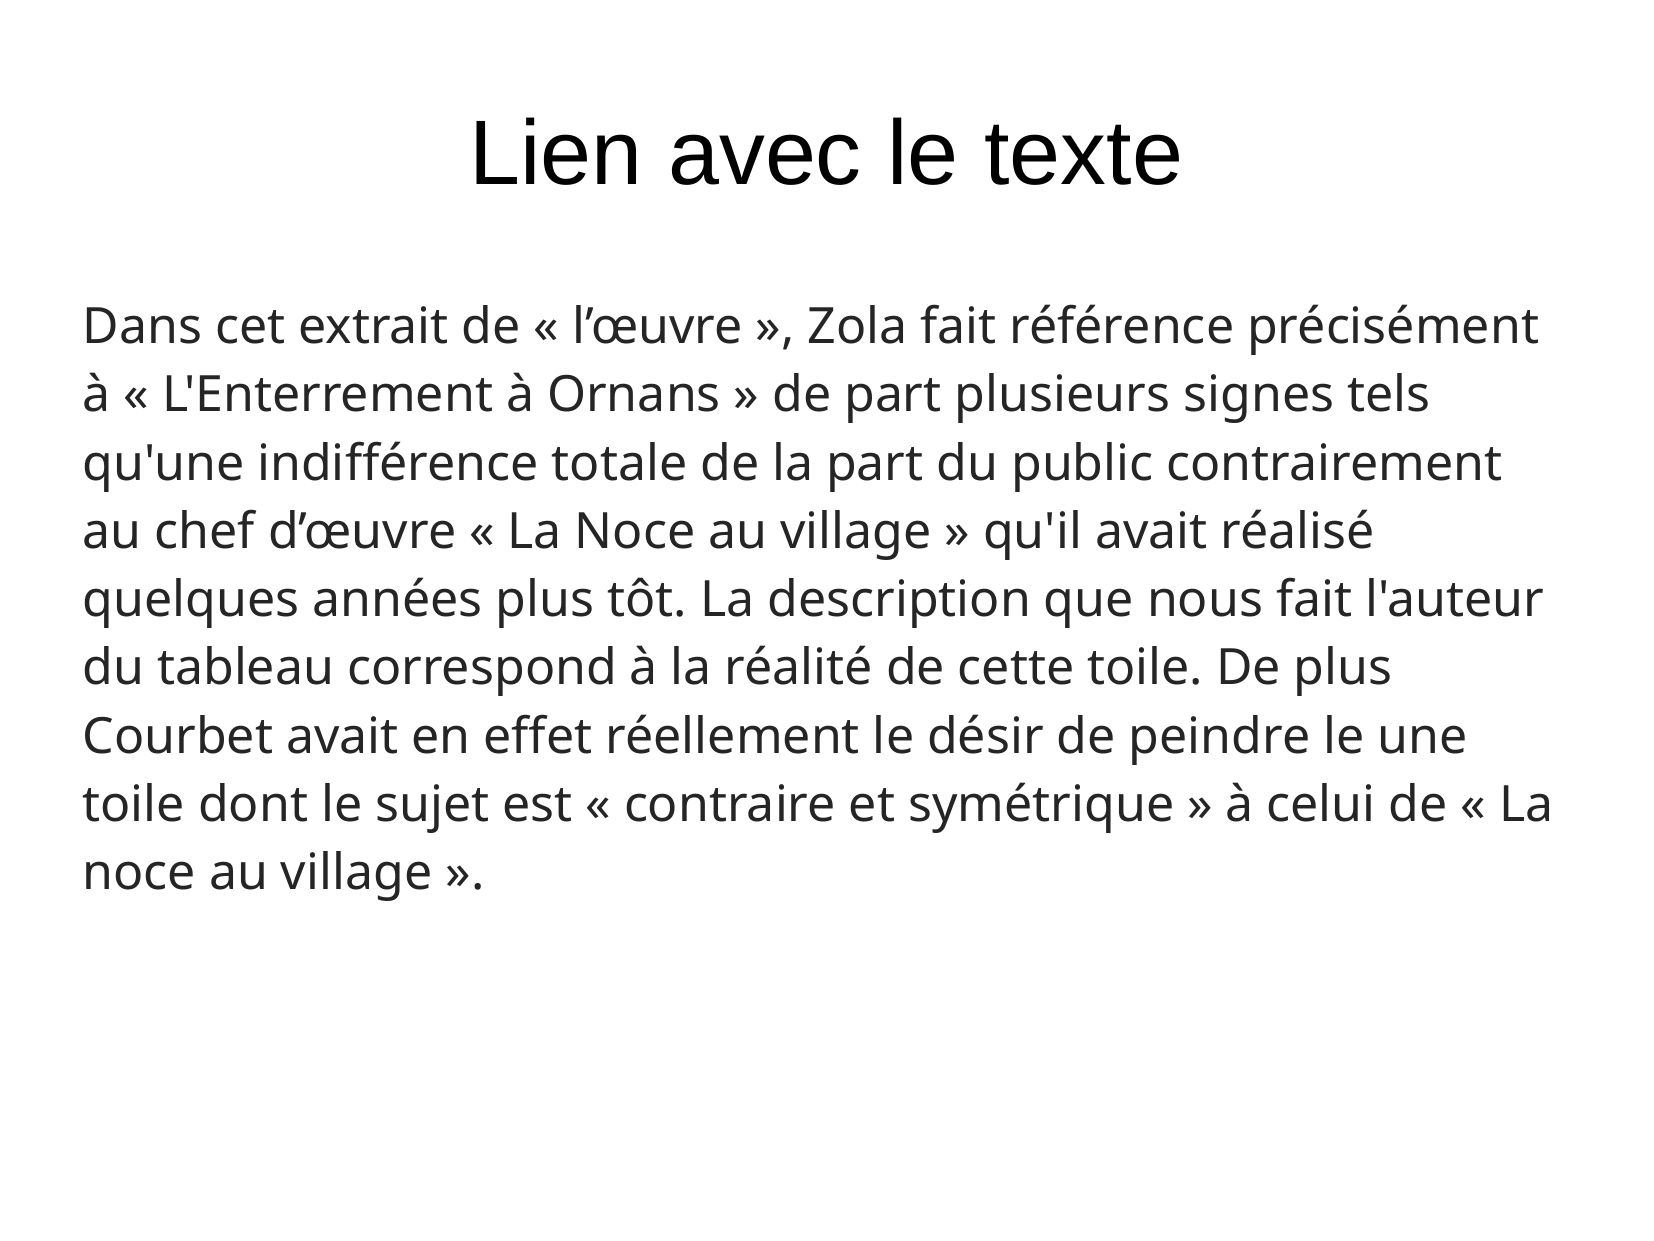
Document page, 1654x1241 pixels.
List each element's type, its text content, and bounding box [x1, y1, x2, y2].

title Lien avec le texte [82, 49, 1571, 257]
list Dans cet extrait de « l’œuvre », Zola fait référence précisément à « L'Enterrement à Ornans » de part plusieurs signes tels qu'une indifférence totale de la part du public contrairement au chef d’œuvre « La Noce au village » qu'il avait réalisé quelques années plus tôt. La description que nous fait l'auteur du tableau correspond à la réalité de cette toile. De plus Courbet avait en effet réellement le désir de peindre le une toile dont le sujet est « contraire et symétrique » à celui de « La noce au village ». [82, 290, 1571, 1010]
